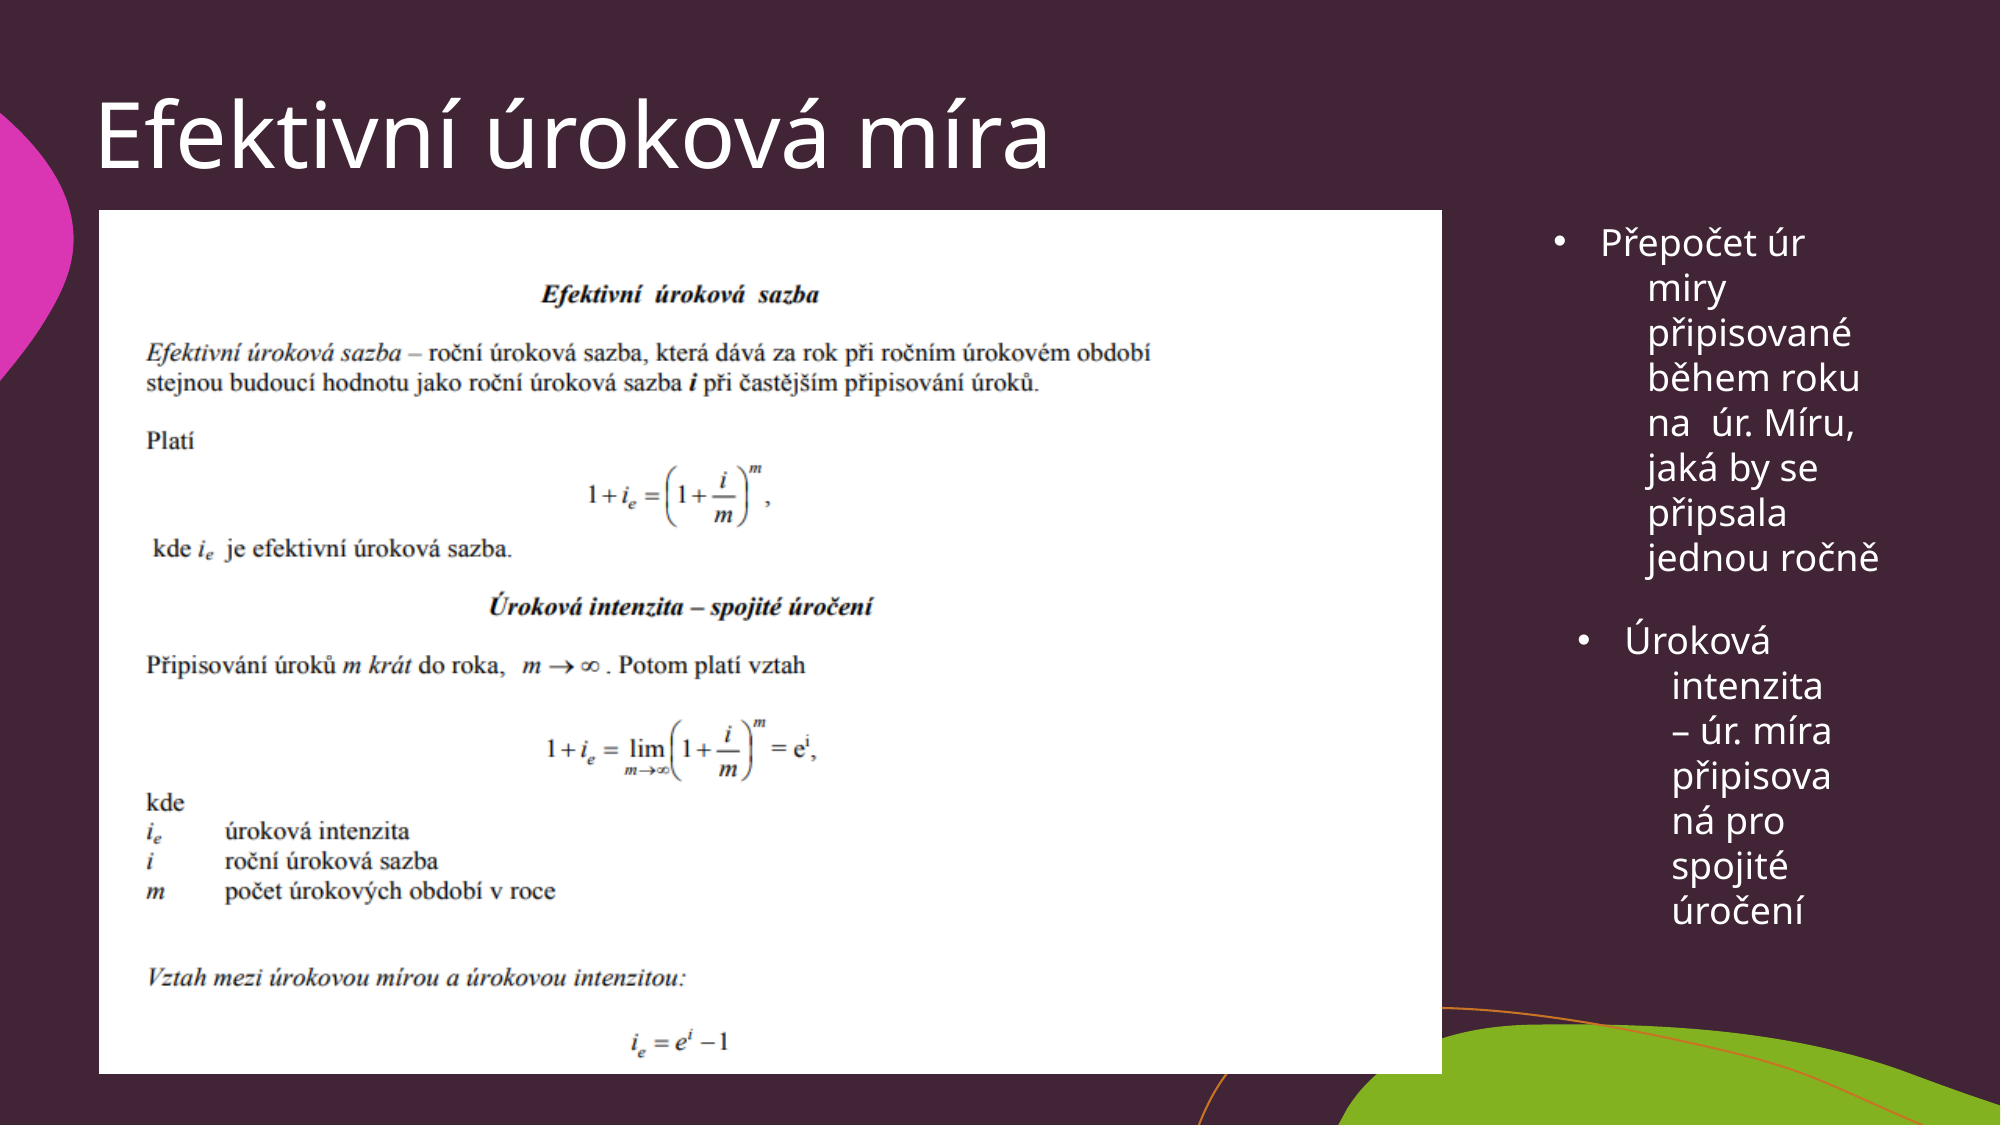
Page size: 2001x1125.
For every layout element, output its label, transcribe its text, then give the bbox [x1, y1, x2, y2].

title Efektivní úroková míra [78, 14, 1829, 265]
text_box Přepočet úr miry připisované během roku na úr. Míru, jaká by se připsala jednou ročně [1538, 210, 1901, 499]
text_box Úroková intenzita – úr. míra připisovaná pro spojité úročení [1562, 609, 1857, 898]
picture [99, 210, 1442, 1074]
